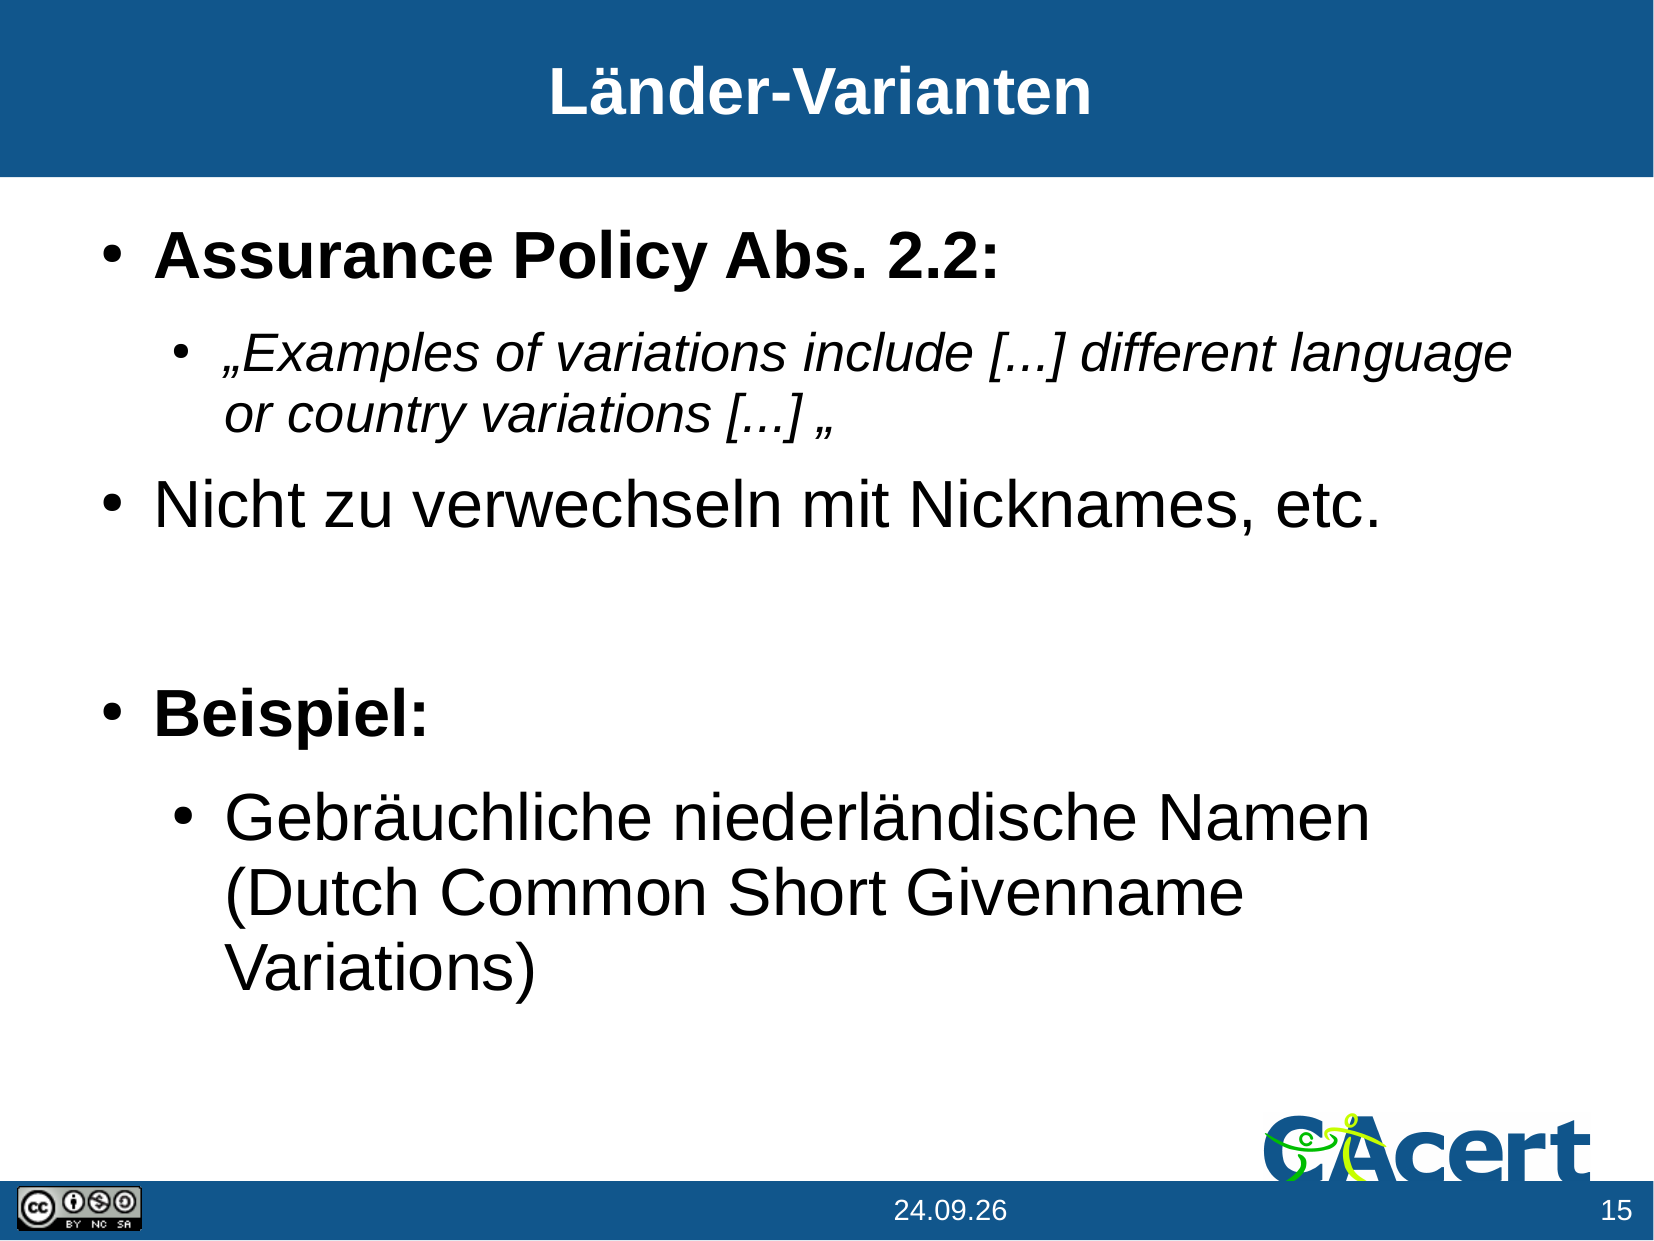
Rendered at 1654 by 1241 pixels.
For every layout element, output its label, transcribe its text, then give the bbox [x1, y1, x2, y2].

title Länder-Varianten [76, 17, 1565, 166]
picture [1263, 1112, 1591, 1181]
picture [17, 1186, 142, 1231]
list Assurance Policy Abs. 2.2: „Examples of variations include [...] different language or country variations [...] „ Nicht zu verwechseln mit Nicknames, etc. Beispiel: Gebräuchliche niederländische Namen (Dutch Common Short Givenname Variations) [82, 218, 1571, 1091]
